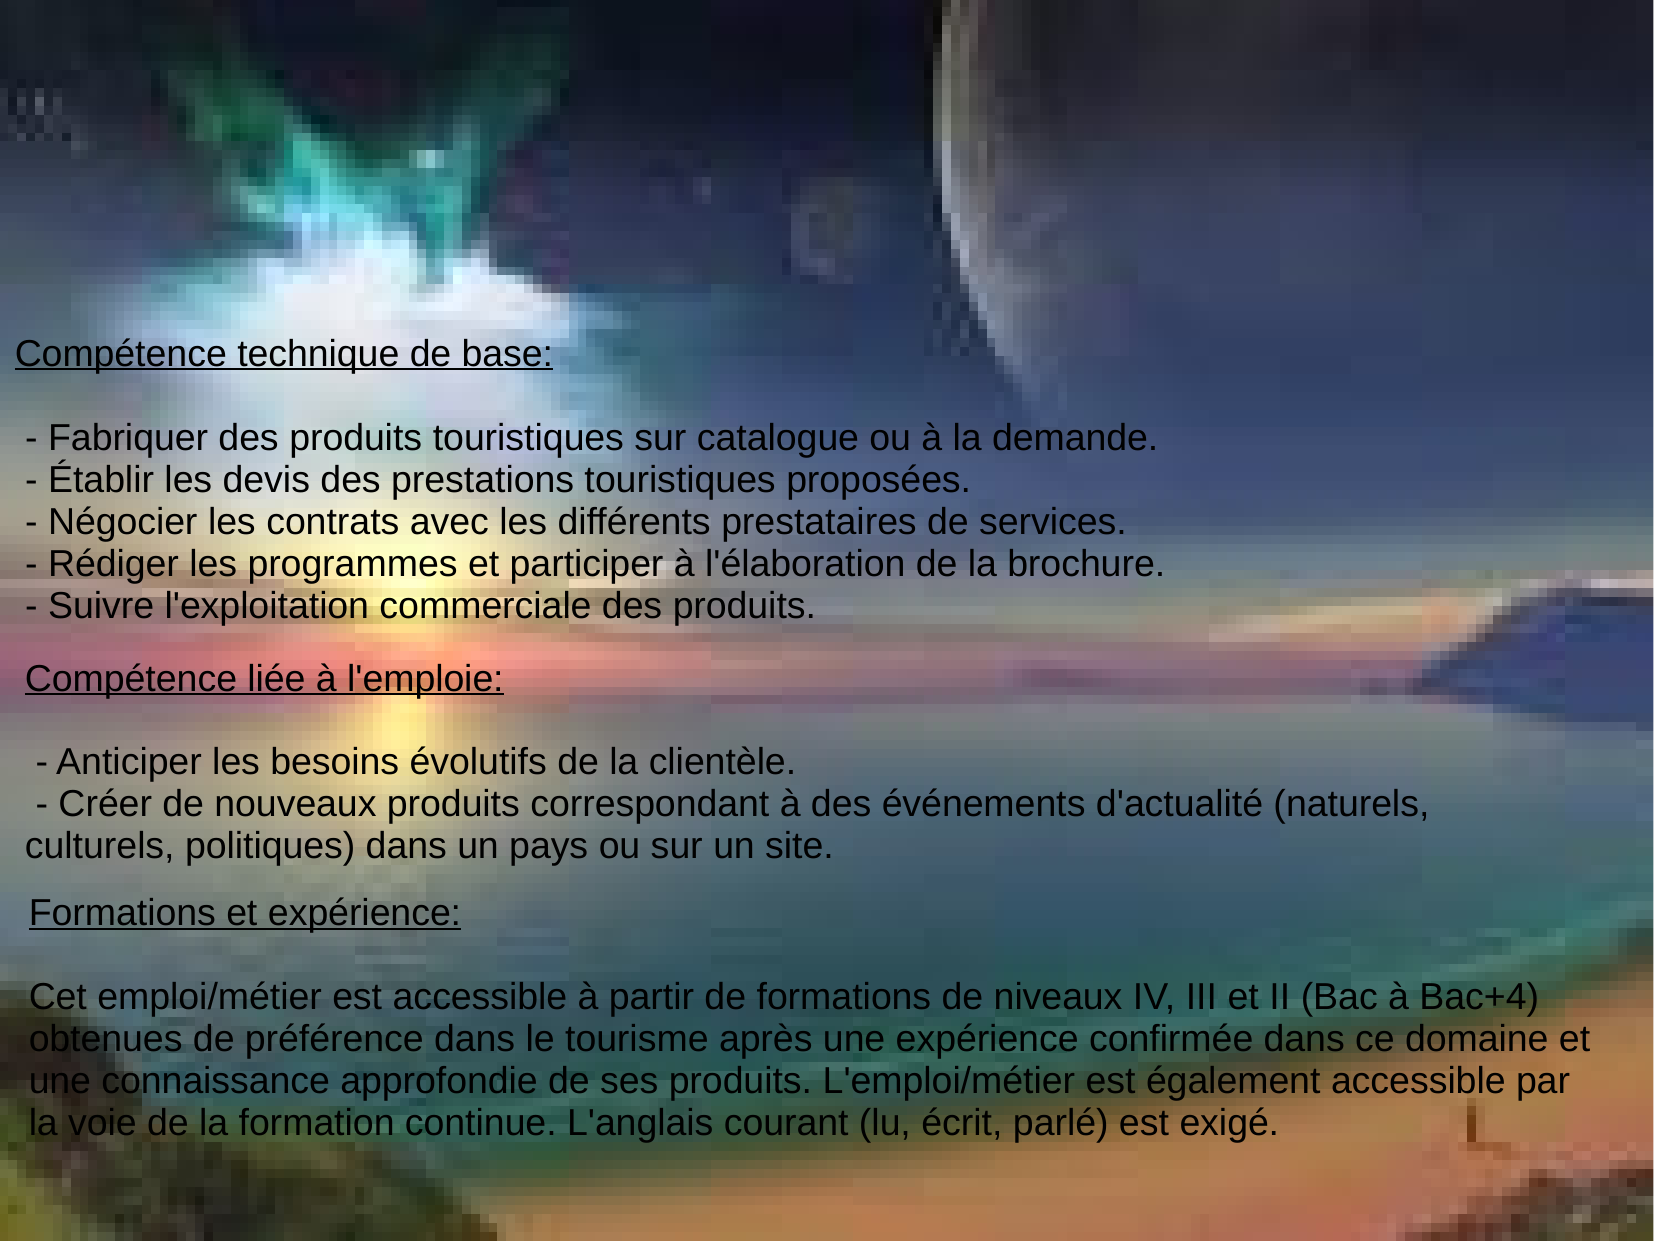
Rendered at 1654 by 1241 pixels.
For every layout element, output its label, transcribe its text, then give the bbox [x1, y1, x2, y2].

text_box Compétence technique de base: - Fabriquer des produits touristiques sur catalogue ou à la demande. - Établir les devis des prestations touristiques proposées. - Négocier les contrats avec les différents prestataires de services. - Rédiger les programmes et participer à l'élaboration de la brochure. - Suivre l'exploitation commerciale des produits. [0, 324, 1625, 634]
text_box Compétence liée à l'emploie: - Anticiper les besoins évolutifs de la clientèle. - Créer de nouveaux produits correspondant à des événements d'actualité (naturels, culturels, politiques) dans un pays ou sur un site. [10, 649, 1595, 875]
picture [0, 0, 1654, 1241]
text_box Formations et expérience: Cet emploi/métier est accessible à partir de formations de niveaux IV, III et II (Bac à Bac+4) obtenues de préférence dans le tourisme après une expérience confirmée dans ce domaine et une connaissance approfondie de ses produits. L'emploi/métier est également accessible par la voie de la formation continue. L'anglais courant (lu, écrit, parlé) est exigé. [13, 884, 1625, 1152]
